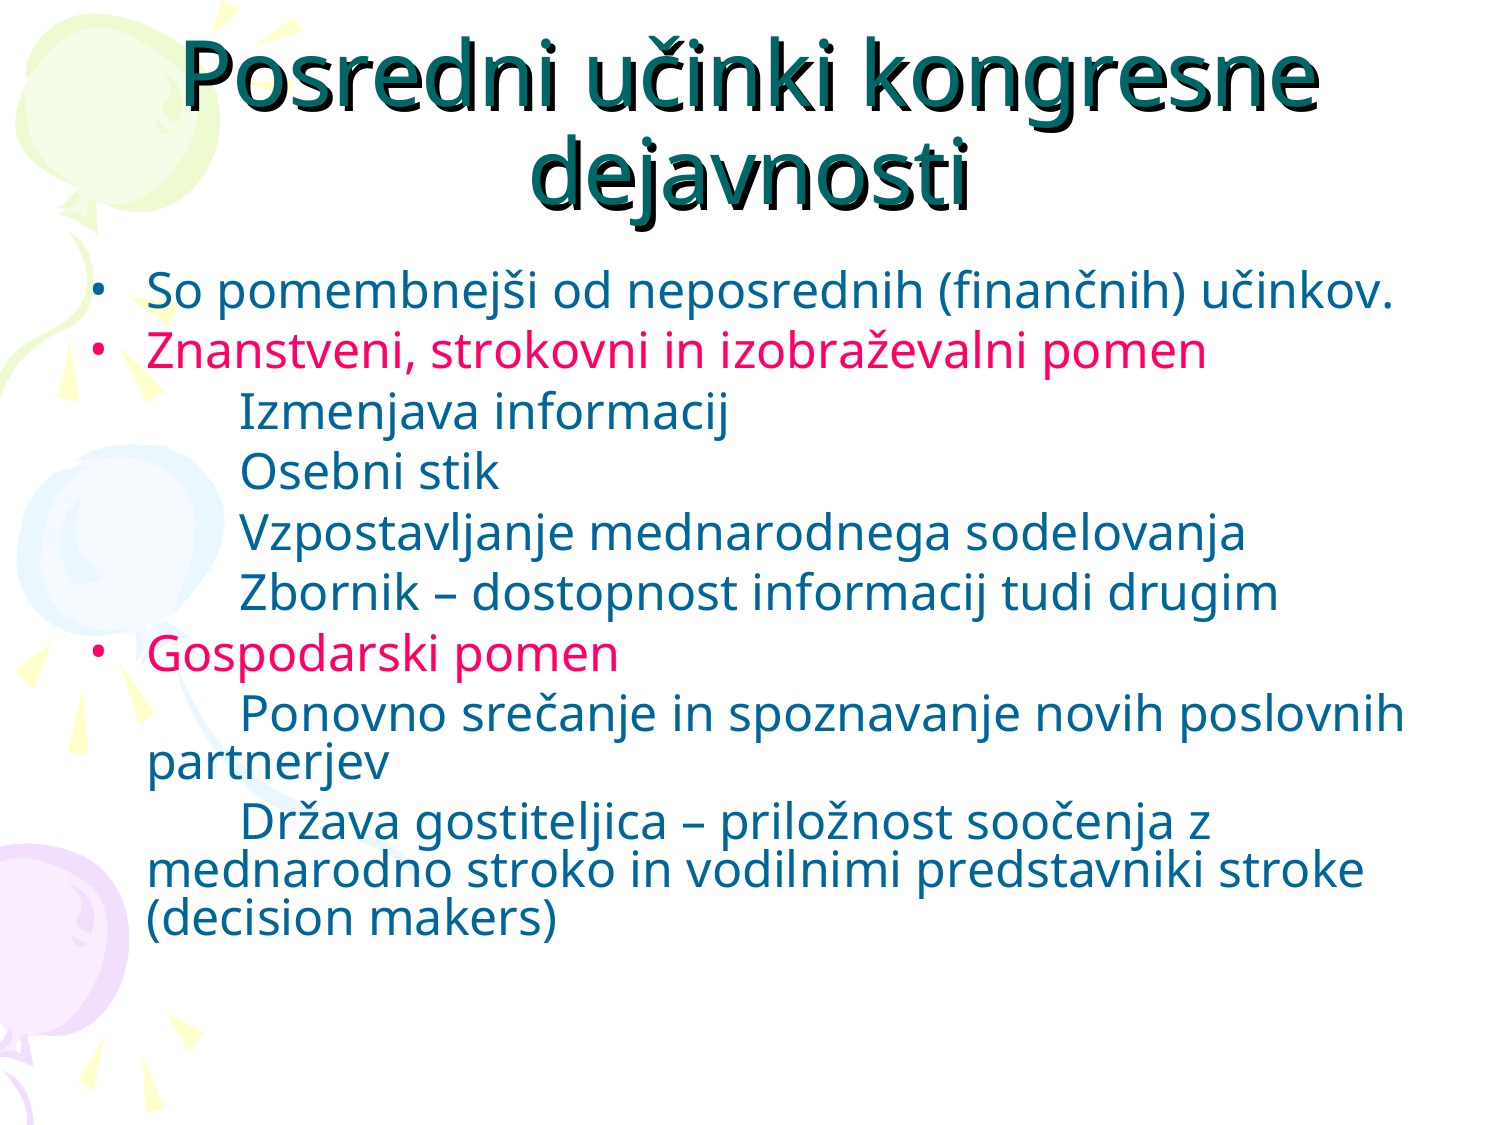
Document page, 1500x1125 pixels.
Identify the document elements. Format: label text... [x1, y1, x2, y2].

list So pomembnejši od neposrednih (finančnih) učinkov. Znanstveni, strokovni in izobraževalni pomen Izmenjava informacij Osebni stik Vzpostavljanje mednarodnega sodelovanja Zbornik – dostopnost informacij tudi drugim Gospodarski pomen Ponovno srečanje in spoznavanje novih poslovnih partnerjev Država gostiteljica – priložnost soočenja z mednarodno stroko in vodilnimi predstavniki stroke (decision makers) [75, 262, 1426, 994]
title Posredni učinki kongresne dejavnosti [72, 16, 1426, 233]
